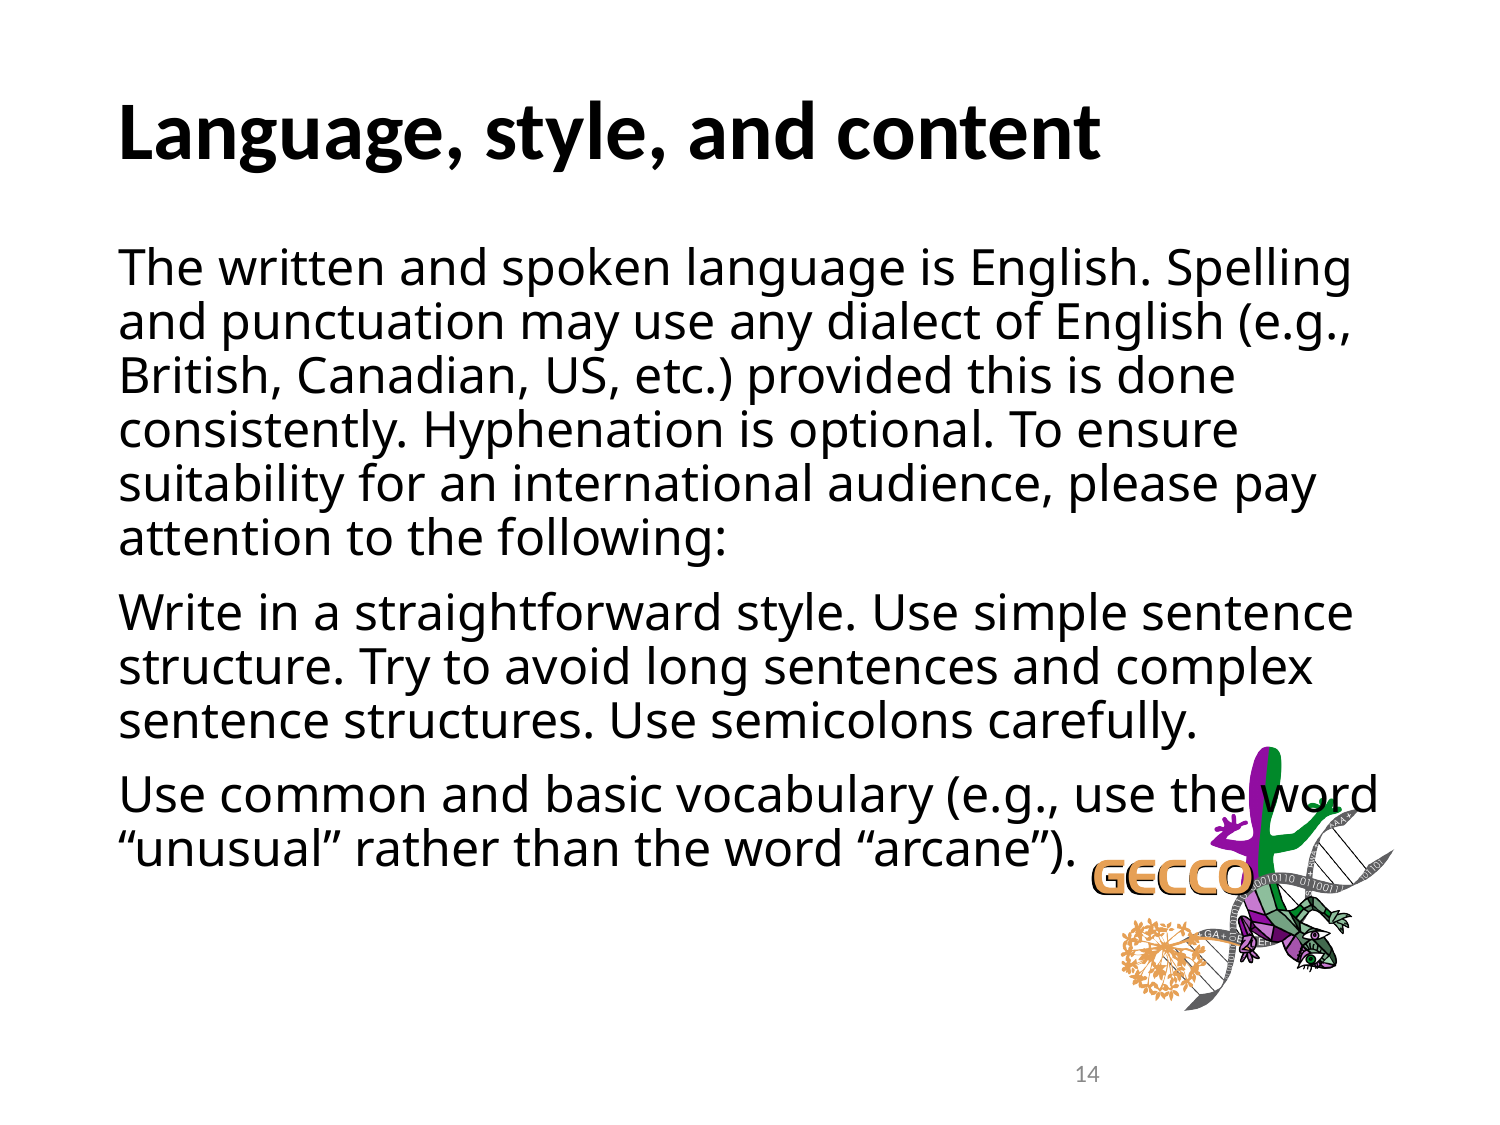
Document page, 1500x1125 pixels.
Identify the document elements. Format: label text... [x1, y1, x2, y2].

text_box 14 [1059, 1042, 1397, 1103]
title Language, style, and content [103, 59, 1397, 207]
list The written and spoken language is English. Spelling and punctuation may use any dialect of English (e.g., British, Canadian, US, etc.) provided this is done consistently. Hyphenation is optional. To ensure suitability for an international audience, please pay attention to the following: Write in a straightforward style. Use simple sentence structure. Try to avoid long sentences and complex sentence structures. Use semicolons carefully. Use common and basic vocabulary (e.g., use the word “unusual” rather than the word “arcane”). [103, 234, 1397, 1014]
